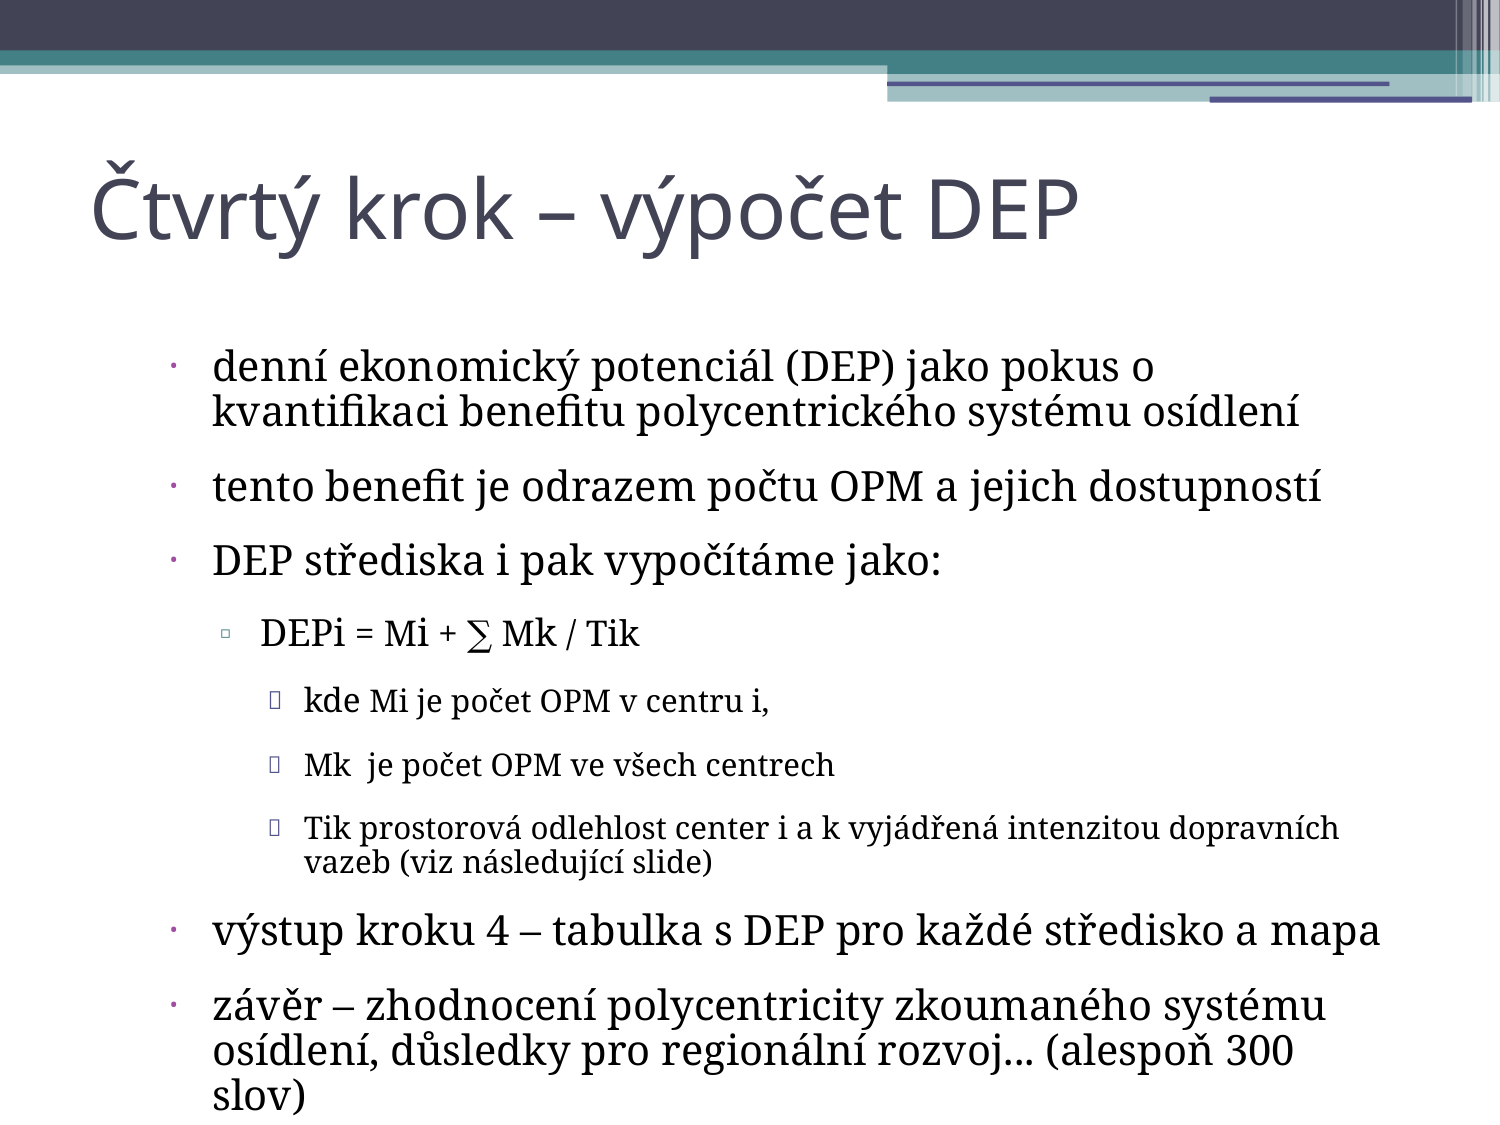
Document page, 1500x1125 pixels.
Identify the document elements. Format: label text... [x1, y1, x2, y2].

title Čtvrtý krok – výpočet DEP [75, 149, 1425, 327]
list denní ekonomický potenciál (DEP) jako pokus o kvantifikaci benefitu polycentrického systému osídlení tento benefit je odrazem počtu OPM a jejich dostupností DEP střediska i pak vypočítáme jako: DEPi = Mi + ∑ Mk / Tik kde Mi je počet OPM v centru i, Mk je počet OPM ve všech centrech Tik prostorová odlehlost center i a k vyjádřená intenzitou dopravních vazeb (viz následující slide) výstup kroku 4 – tabulka s DEP pro každé středisko a mapa závěr – zhodnocení polycentricity zkoumaného systému osídlení, důsledky pro regionální rozvoj... (alespoň 300 slov) [137, 338, 1400, 1071]
